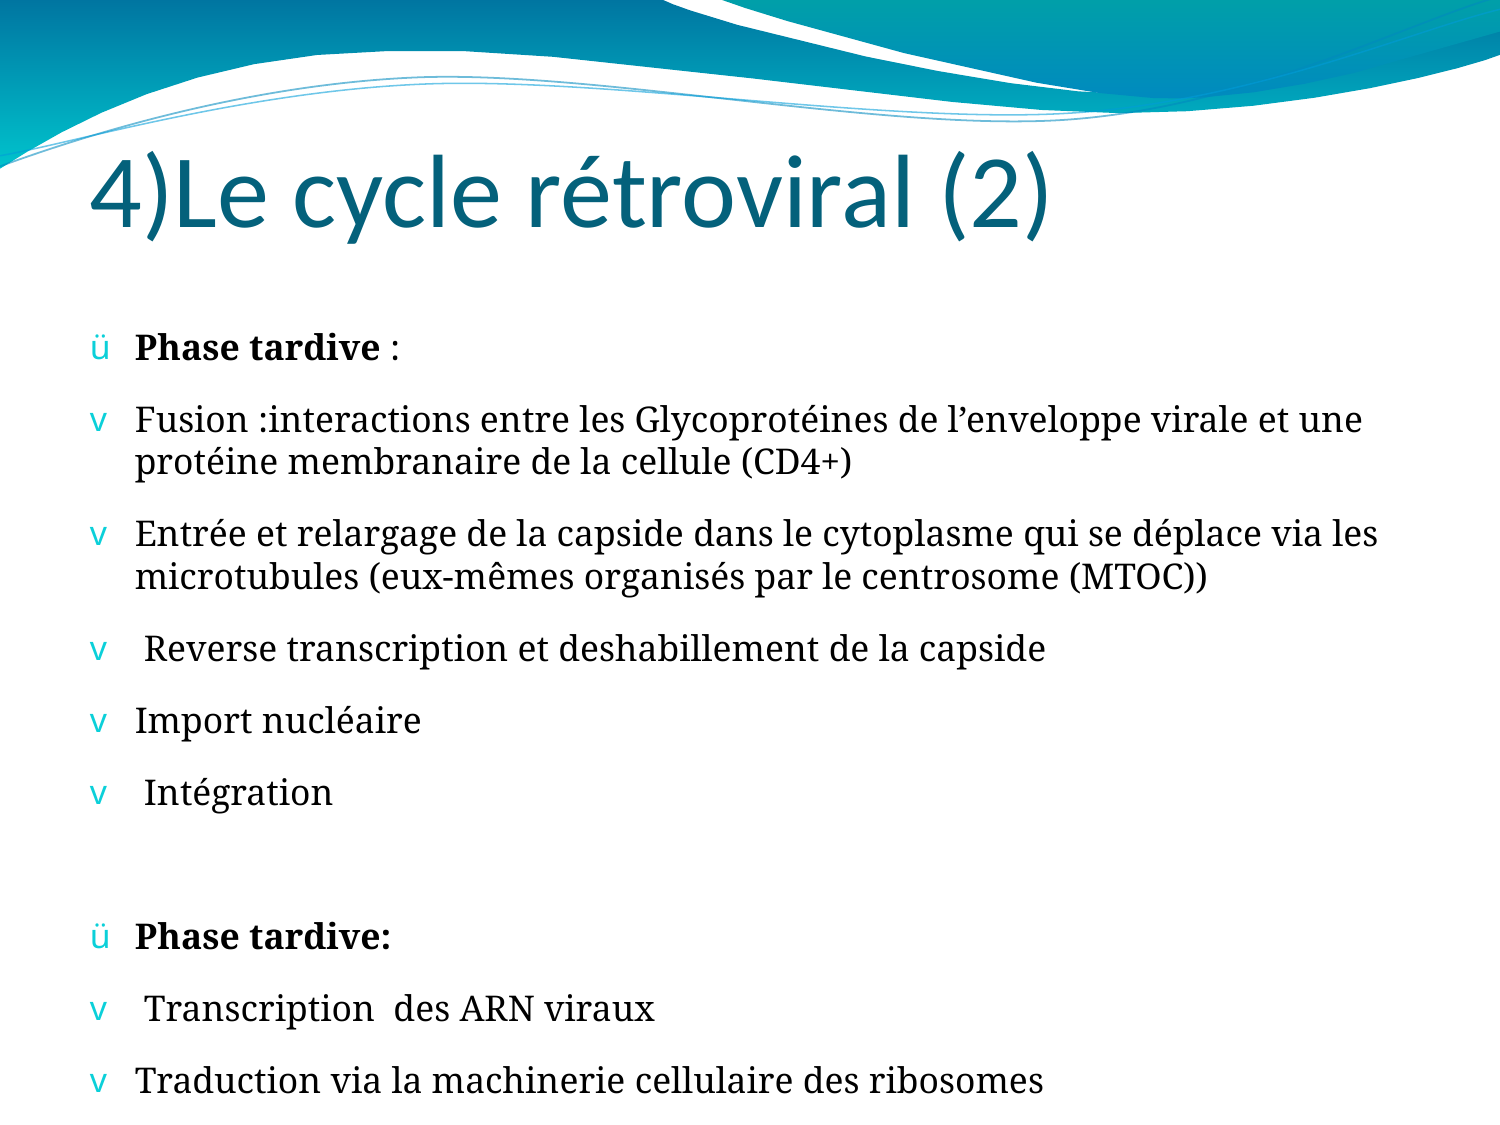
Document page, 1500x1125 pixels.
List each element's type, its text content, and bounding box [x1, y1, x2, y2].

title 4)Le cycle rétroviral (2) [75, 115, 1425, 303]
list Phase tardive : Fusion :interactions entre les Glycoprotéines de l’enveloppe virale et une protéine membranaire de la cellule (CD4+) Entrée et relargage de la capside dans le cytoplasme qui se déplace via les microtubules (eux-mêmes organisés par le centrosome (MTOC)) Reverse transcription et deshabillement de la capside Import nucléaire Intégration Phase tardive: Transcription des ARN viraux Traduction via la machinerie cellulaire des ribosomes Assemblage [75, 317, 1425, 1038]
